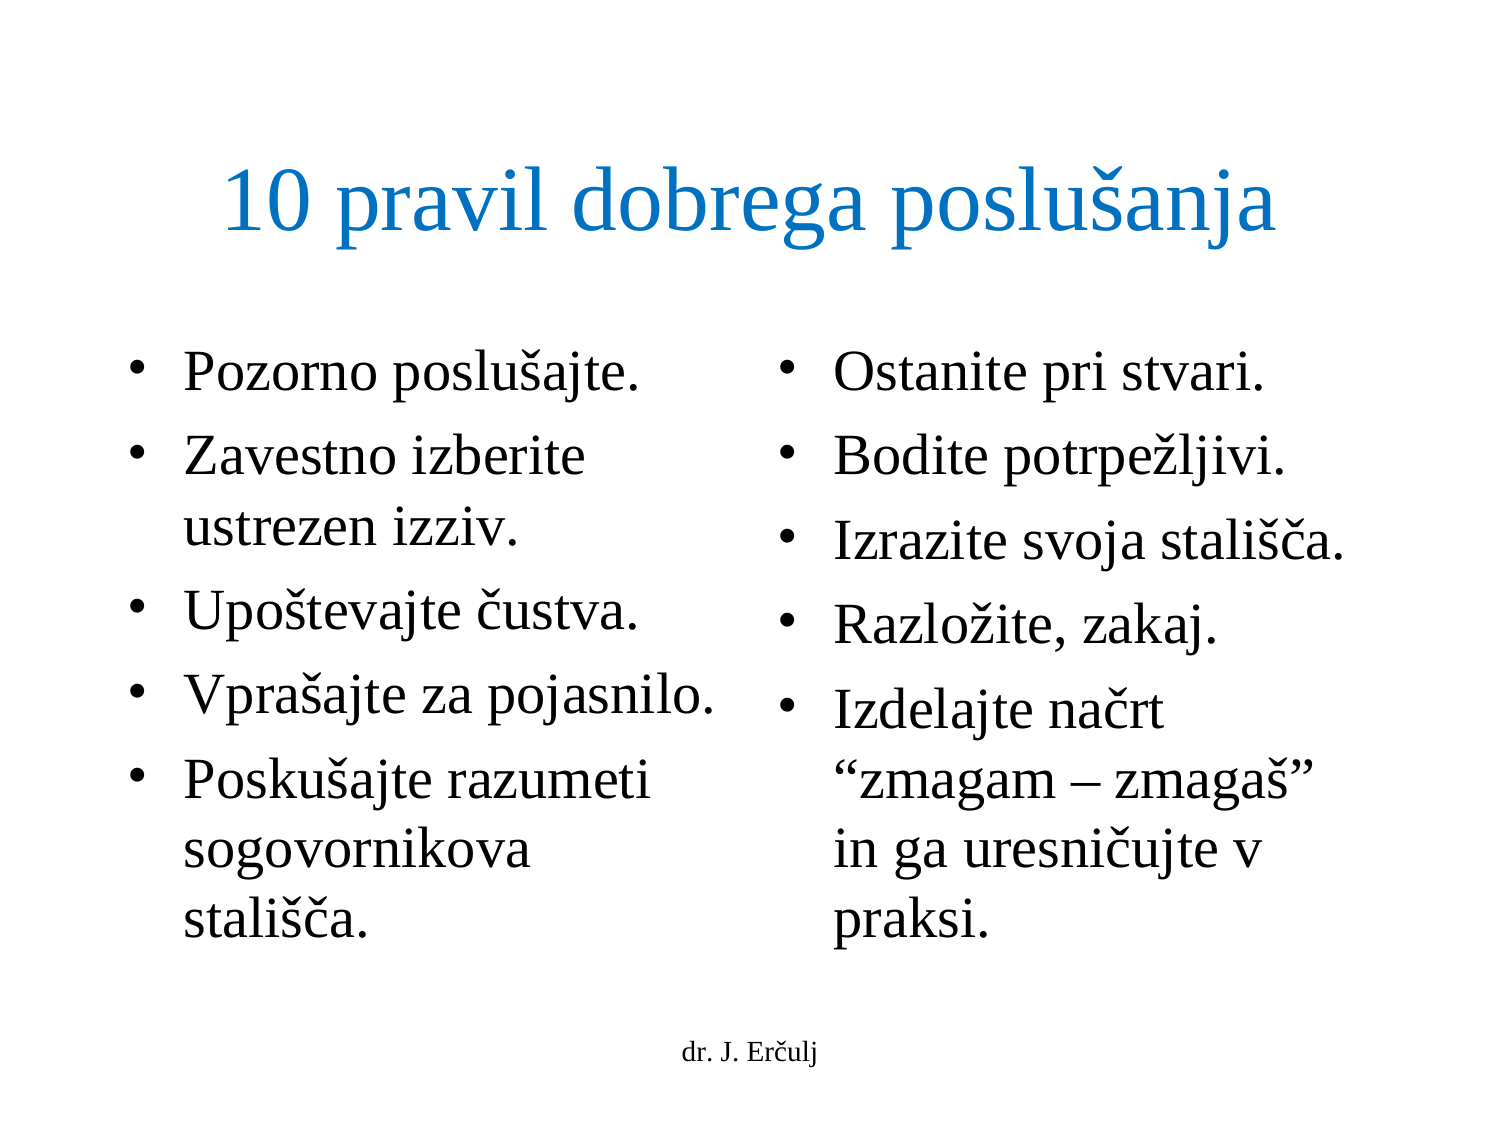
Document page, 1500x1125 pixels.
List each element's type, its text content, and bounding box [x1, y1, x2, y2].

text_box dr. J. Erčulj [512, 1025, 988, 1101]
list Ostanite pri stvari. Bodite potrpežljivi. Izrazite svoja stališča. Razložite, zakaj. Izdelajte načrt “zmagam – zmagaš” in ga uresničujte v praksi. [762, 324, 1388, 1001]
list Pozorno poslušajte. Zavestno izberite ustrezen izziv. Upoštevajte čustva. Vprašajte za pojasnilo. Poskušajte razumeti sogovornikova stališča. [112, 324, 738, 1043]
title 10 pravil dobrega poslušanja [112, 99, 1388, 288]
